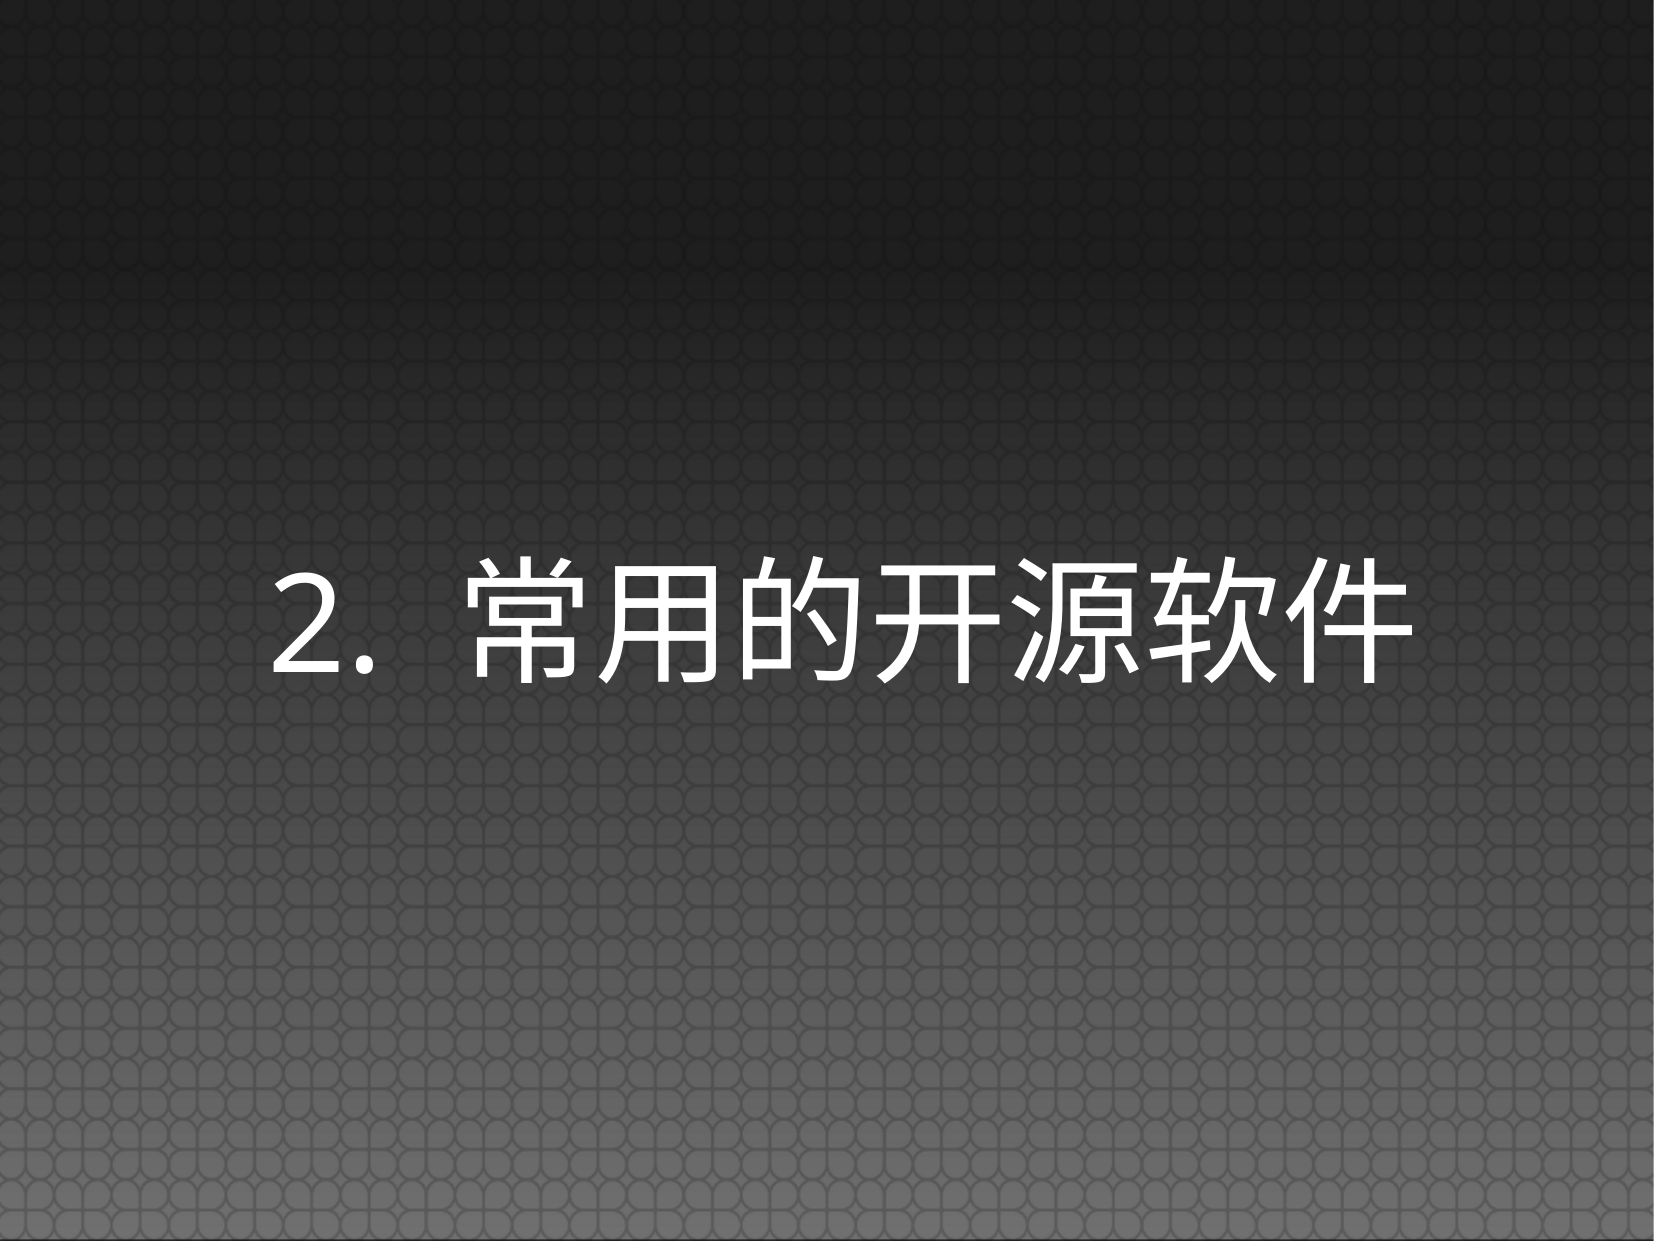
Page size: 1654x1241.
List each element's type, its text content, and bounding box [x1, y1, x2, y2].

picture [0, 0, 1654, 1241]
title 2. 常用的开源软件 [75, 415, 1564, 823]
